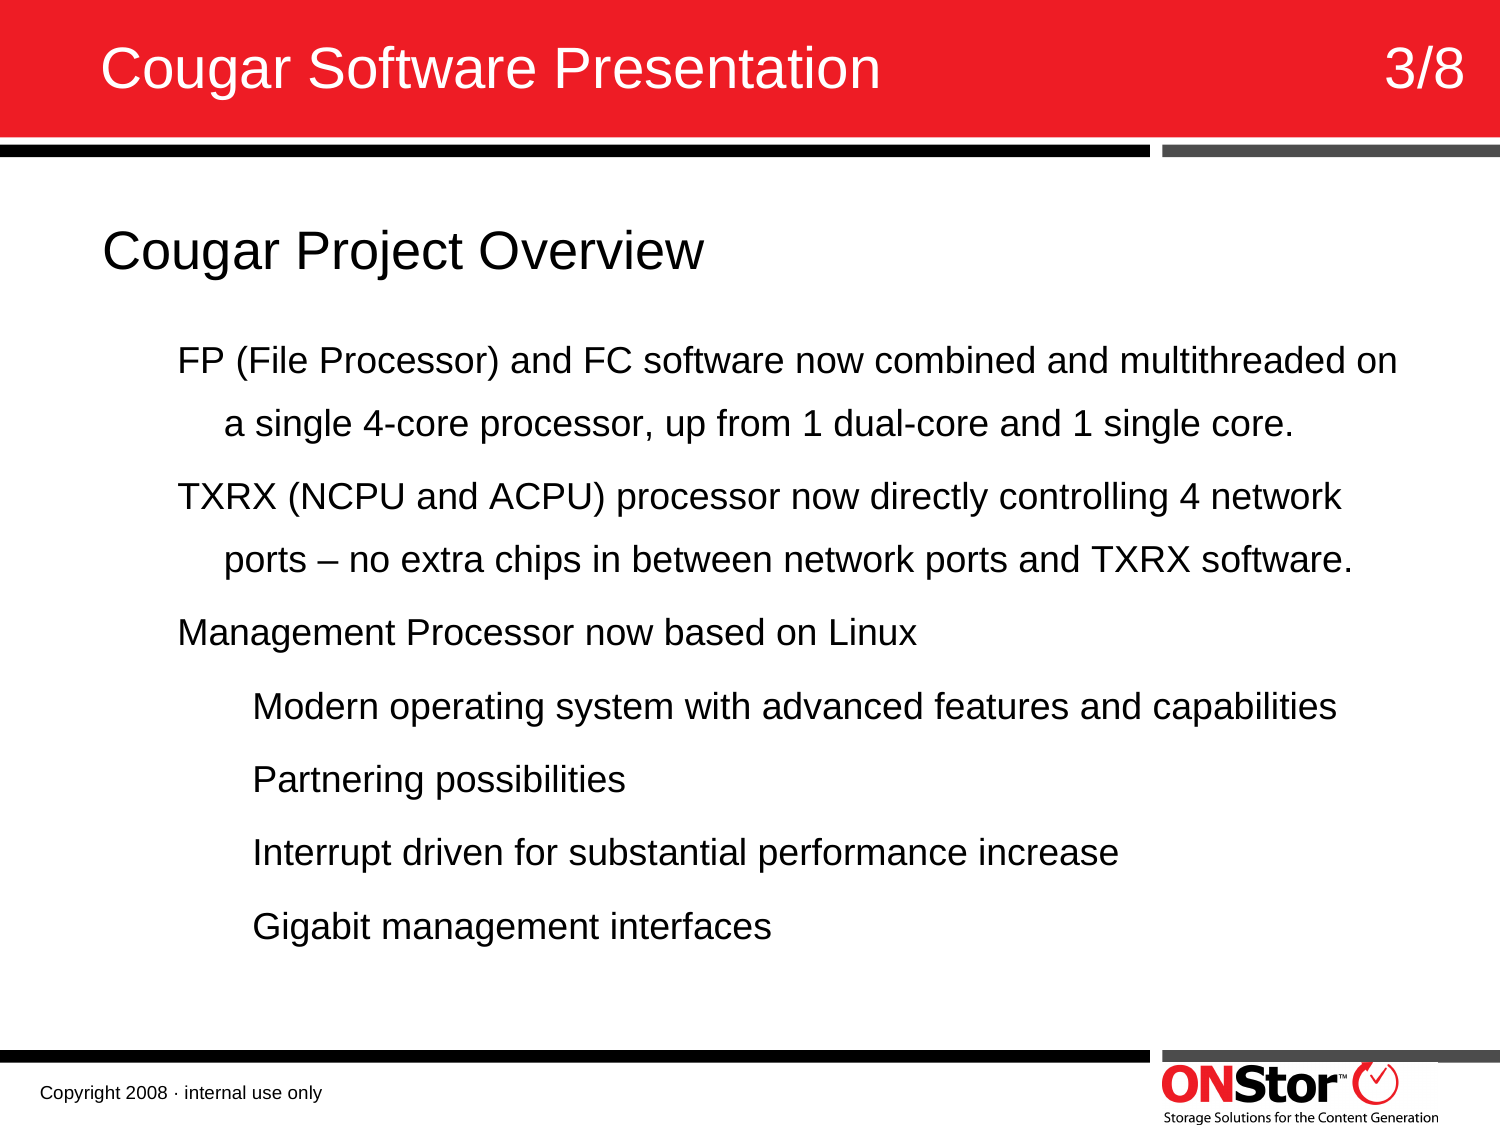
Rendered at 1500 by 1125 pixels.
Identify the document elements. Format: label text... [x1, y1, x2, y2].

picture [1162, 1085, 1438, 1125]
title Cougar Software Presentation 3/8 [85, 0, 1500, 138]
list Cougar Project Overview FP (File Processor) and FC software now combined and multithreaded on a single 4-core processor, up from 1 dual-core and 1 single core. TXRX (NCPU and ACPU) processor now directly controlling 4 network ports – no extra chips in between network ports and TXRX software. Management Processor now based on Linux Modern operating system with advanced features and capabilities Partnering possibilities Interrupt driven for substantial performance increase Gigabit management interfaces [87, 212, 1438, 1085]
